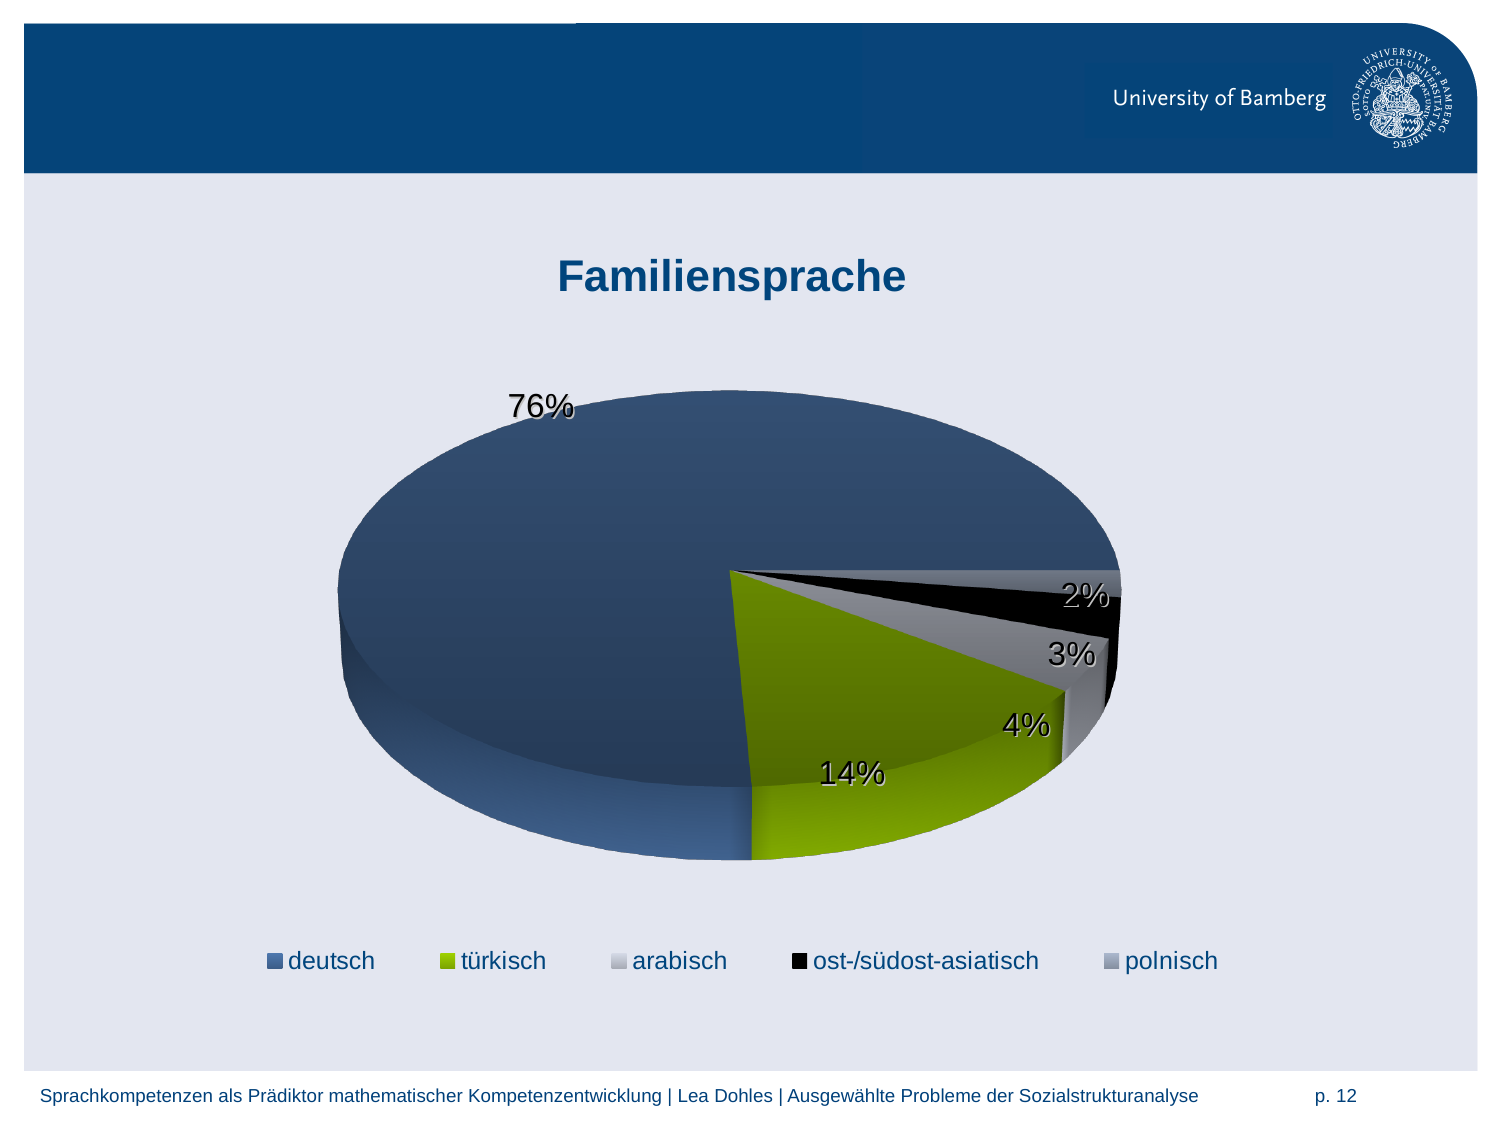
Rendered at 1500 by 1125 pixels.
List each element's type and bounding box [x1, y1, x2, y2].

chart [206, 238, 1283, 1034]
